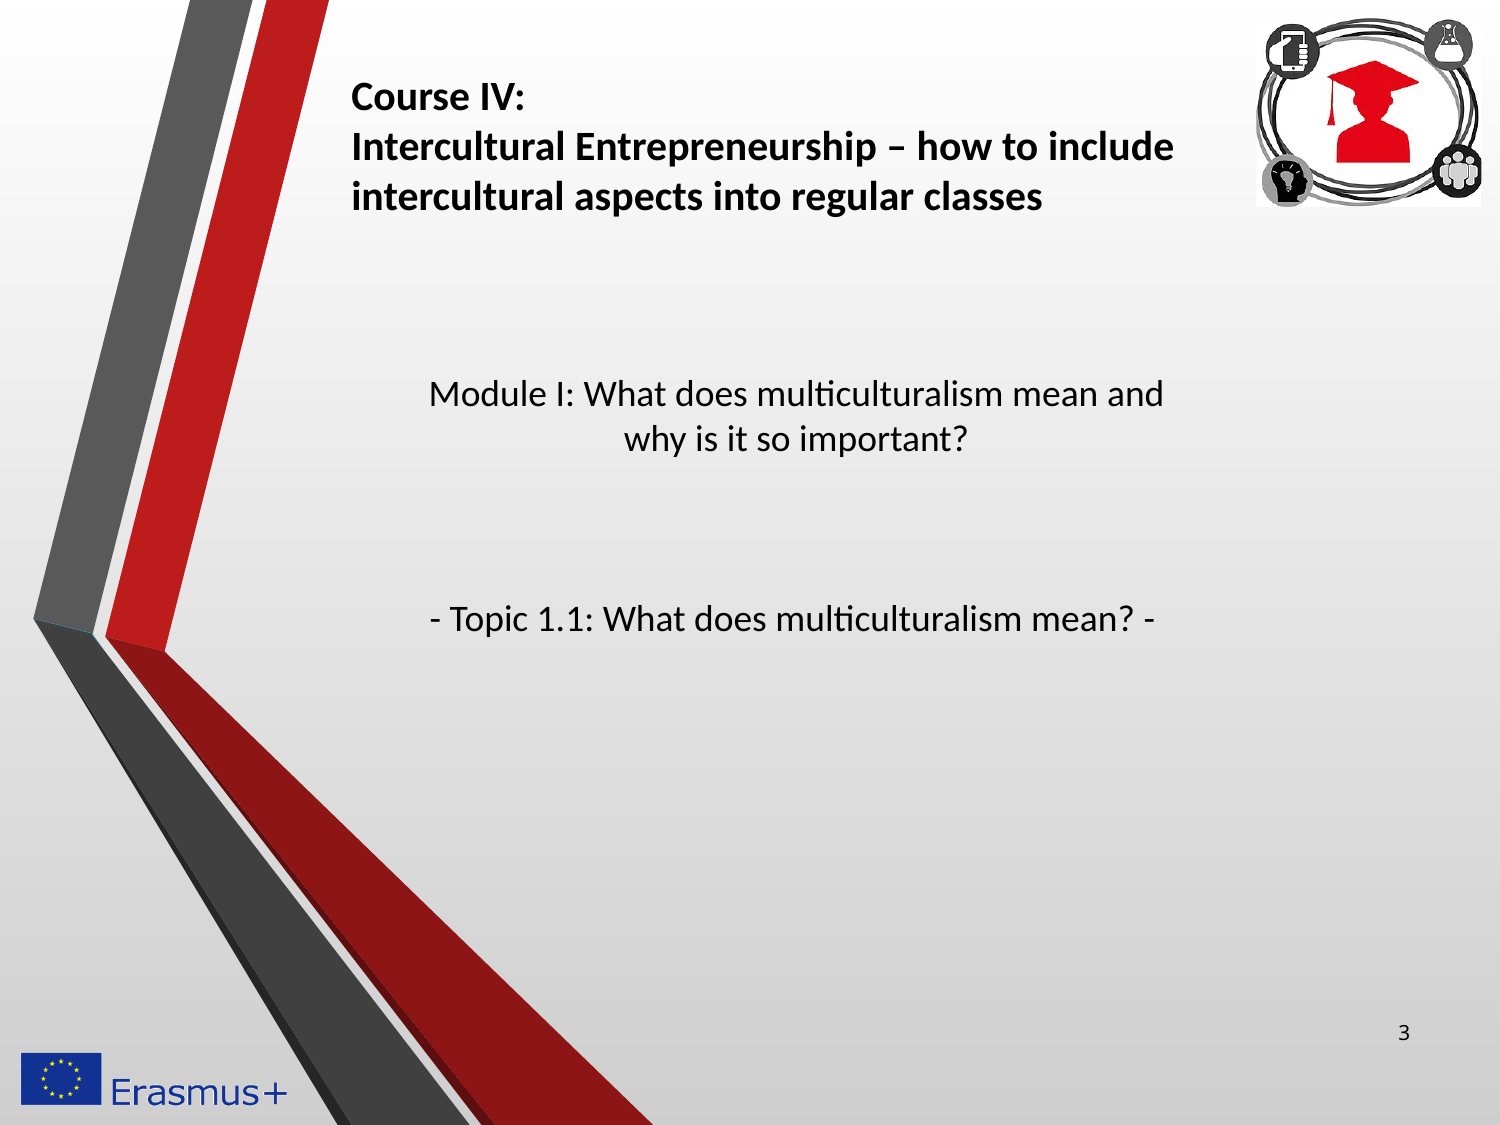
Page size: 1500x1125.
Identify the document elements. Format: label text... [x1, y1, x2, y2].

slide_number <numer> [1357, 1003, 1425, 1064]
chart [1258, 19, 1483, 209]
picture [1256, 18, 1482, 207]
text_box Course IV: Intercultural Entrepreneurship – how to include intercultural aspects into regular classes [336, 61, 1258, 227]
picture [5, 1037, 302, 1120]
text_box Module I: What does multiculturalism mean and why is it so important? - Topic 1.1: What does multiculturalism mean? - [389, 361, 1205, 647]
